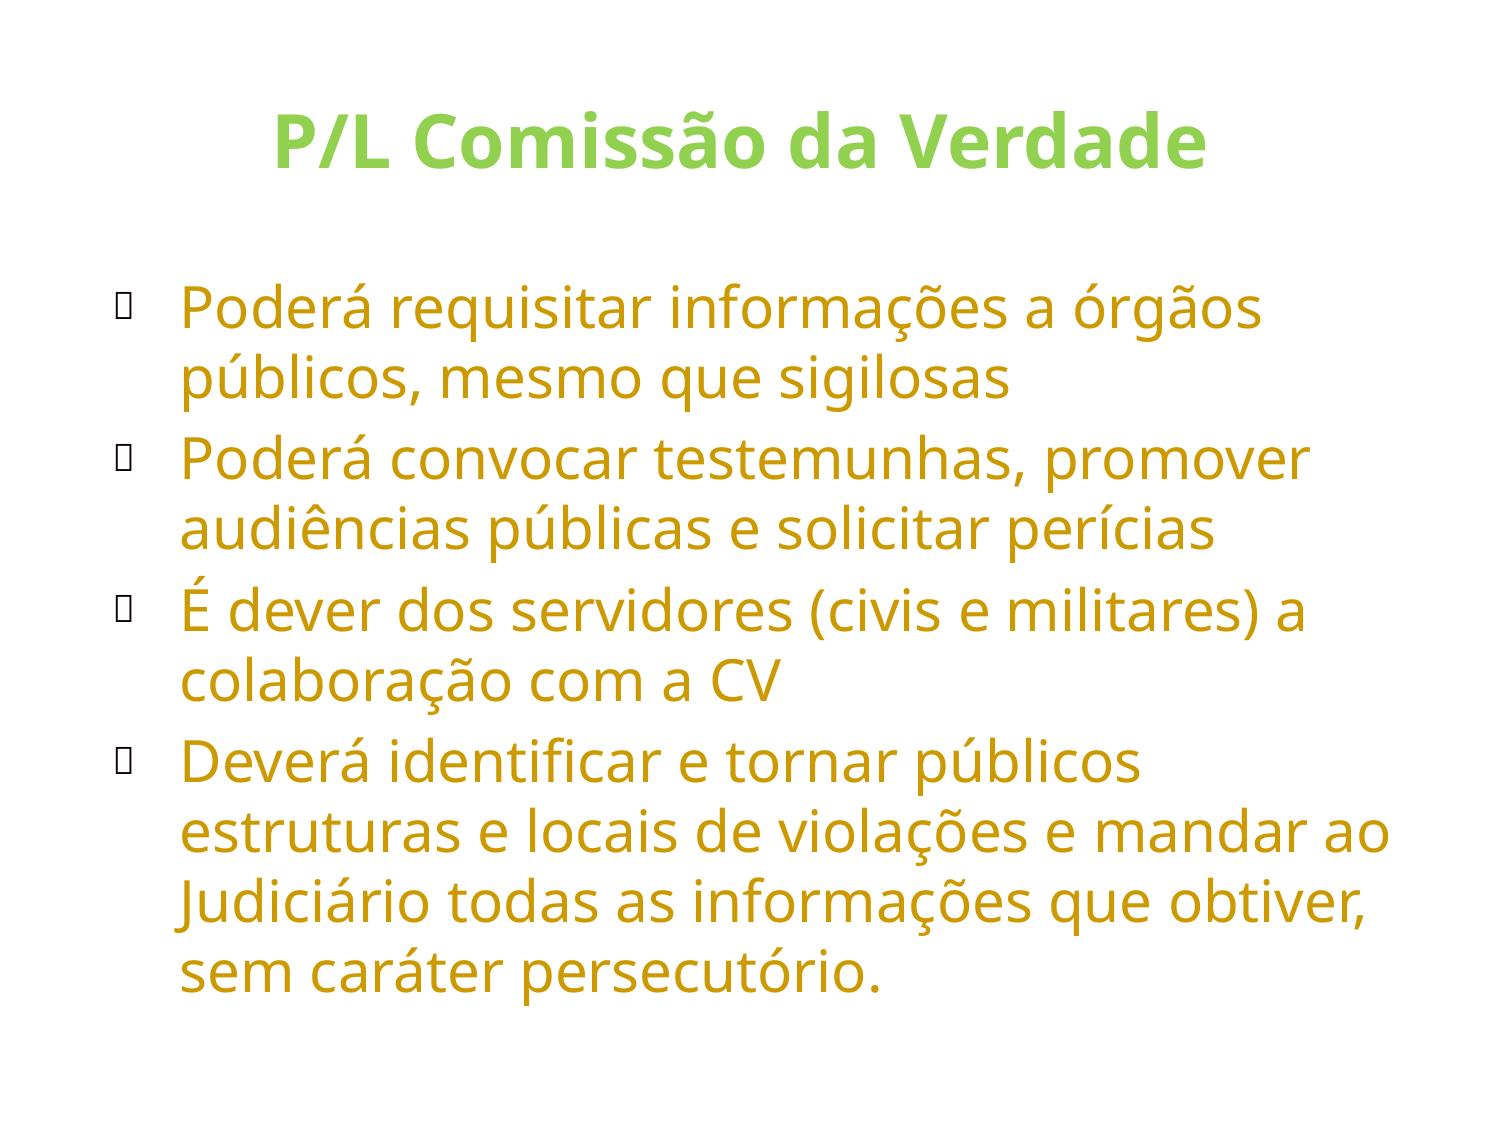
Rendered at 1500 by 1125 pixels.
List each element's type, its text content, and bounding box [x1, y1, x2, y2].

title P/L Comissão da Verdade [75, 45, 1425, 233]
list Poderá requisitar informações a órgãos públicos, mesmo que sigilosas Poderá convocar testemunhas, promover audiências públicas e solicitar perícias É dever dos servidores (civis e militares) a colaboração com a CV Deverá identificar e tornar públicos estruturas e locais de violações e mandar ao Judiciário todas as informações que obtiver, sem caráter persecutório. [75, 262, 1425, 1035]
